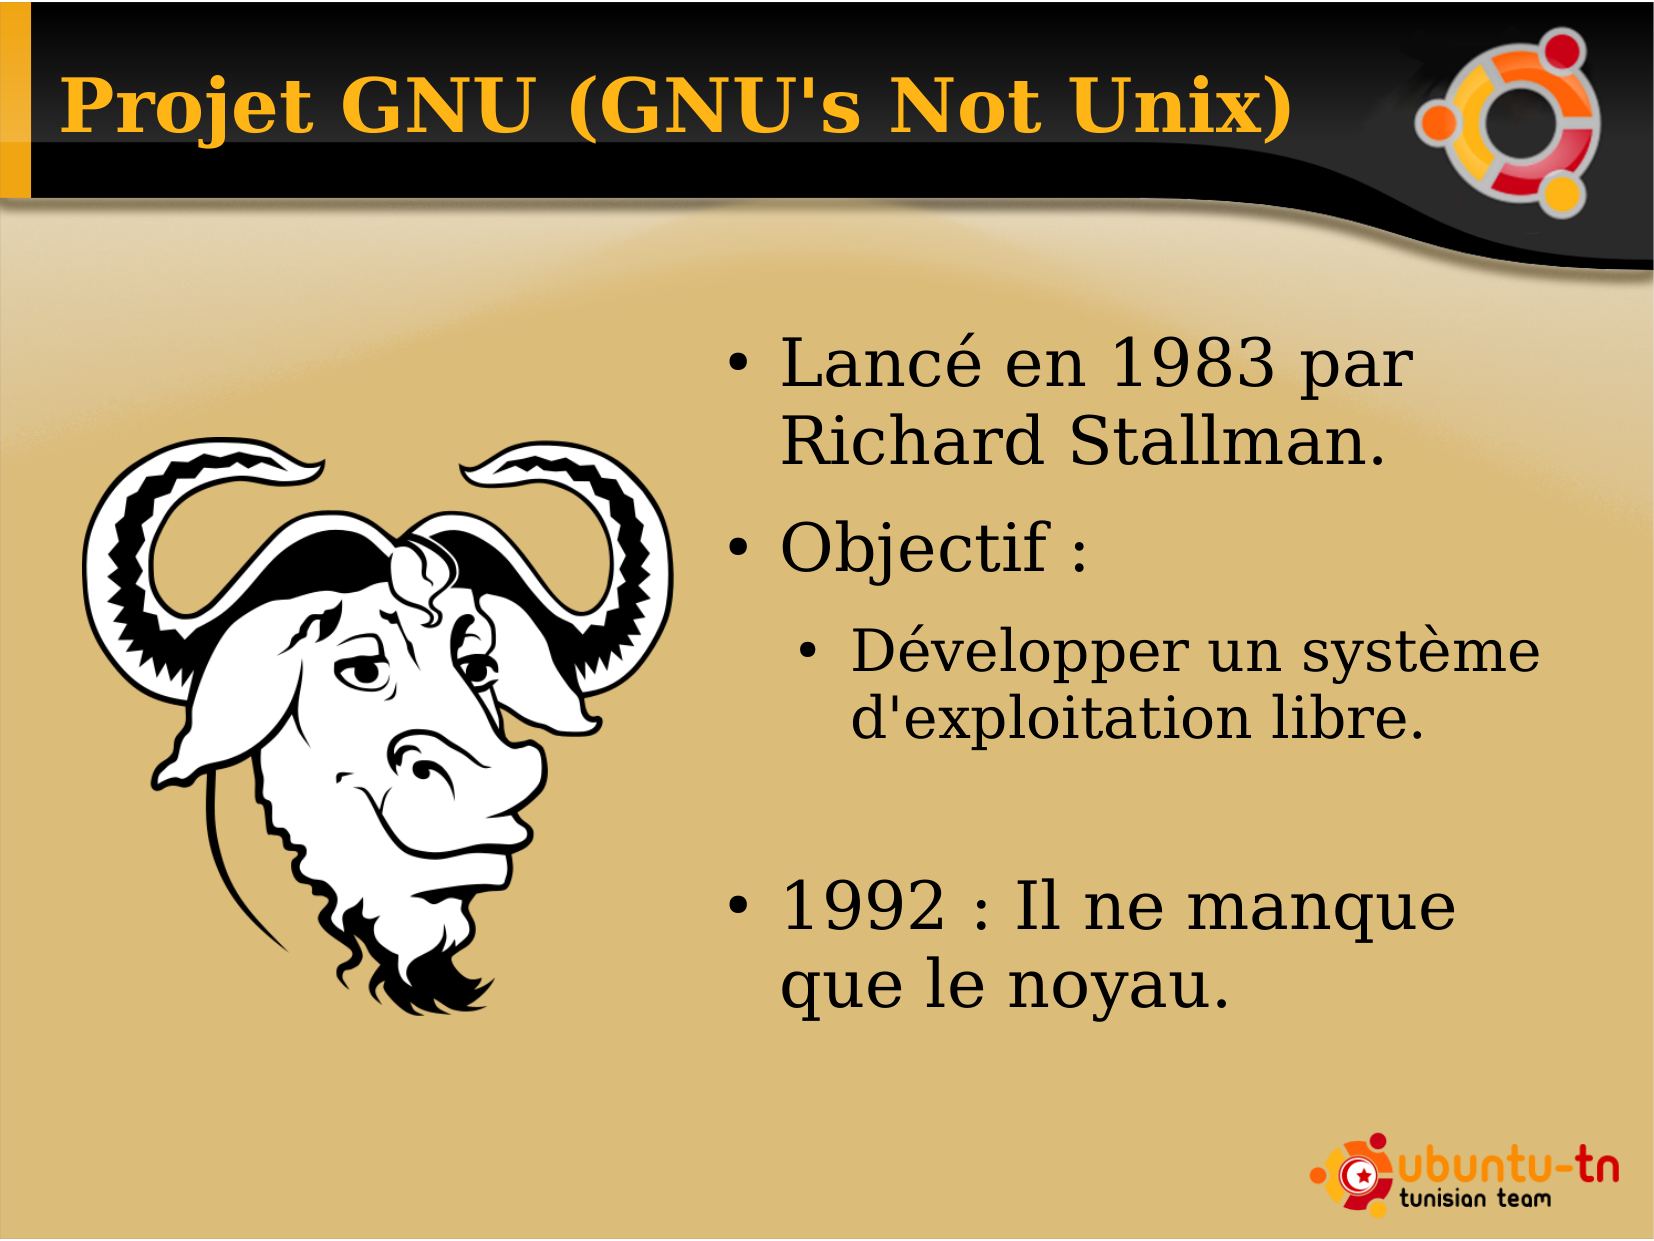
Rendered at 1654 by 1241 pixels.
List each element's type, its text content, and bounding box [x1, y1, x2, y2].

title Projet GNU (GNU's Not Unix) [59, 9, 1447, 202]
picture [0, 0, 1654, 1241]
list Lancé en 1983 par Richard Stallman. Objectif : Développer un système d'exploitation libre. 1992 : Il ne manque que le noyau. [708, 324, 1572, 1152]
